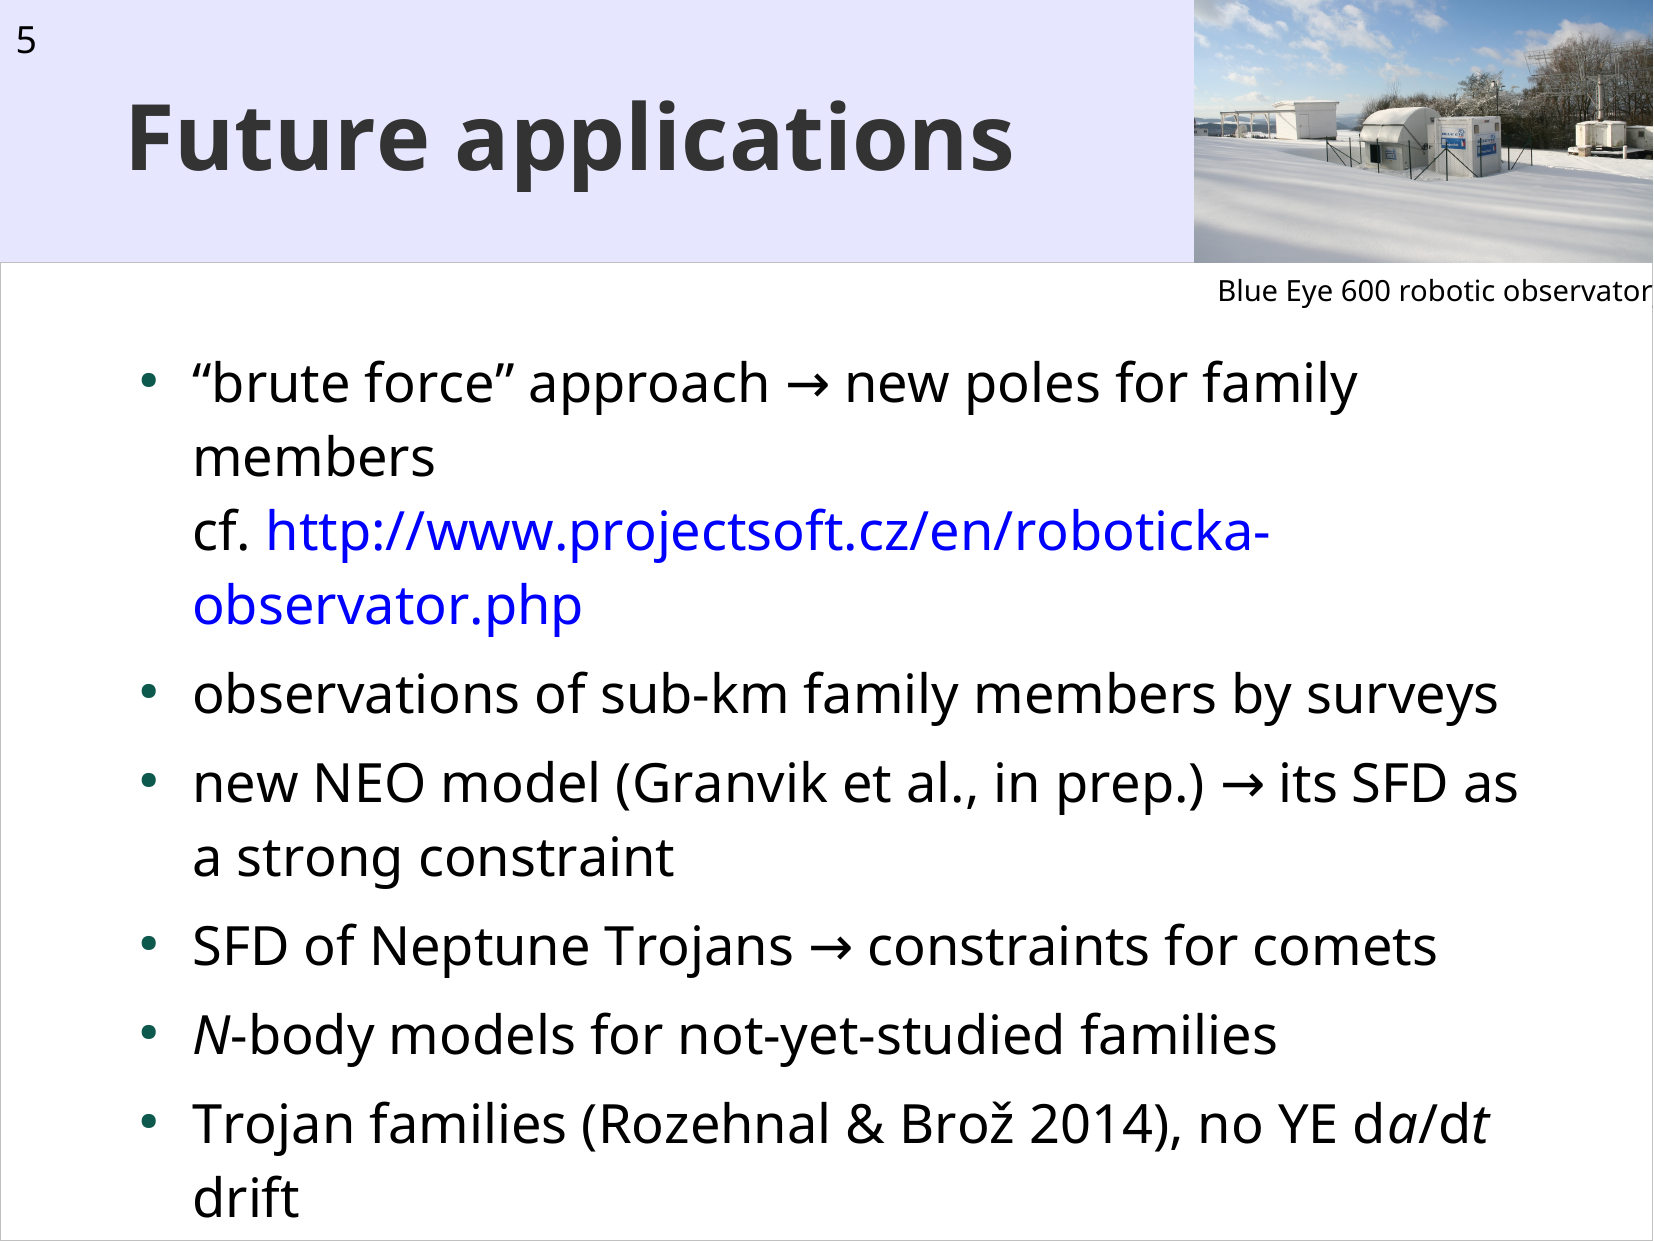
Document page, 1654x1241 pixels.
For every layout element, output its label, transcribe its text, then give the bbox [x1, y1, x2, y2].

picture [1194, 0, 1653, 263]
text_box Blue Eye 600 robotic observatory [1202, 262, 1645, 312]
title Future applications [124, 31, 1194, 239]
list “brute force” approach → new poles for family members cf. http://www.projectsoft.cz/en/roboticka-observator.php observations of sub-km family members by surveys new NEO model (Granvik et al., in prep.) → its SFD as a strong constraint SFD of Neptune Trojans → constraints for comets N-body models for not-yet-studied families Trojan families (Rozehnal & Brož 2014), no YE da/dt drift [121, 344, 1534, 1065]
text_box 5 [0, 5, 50, 65]
